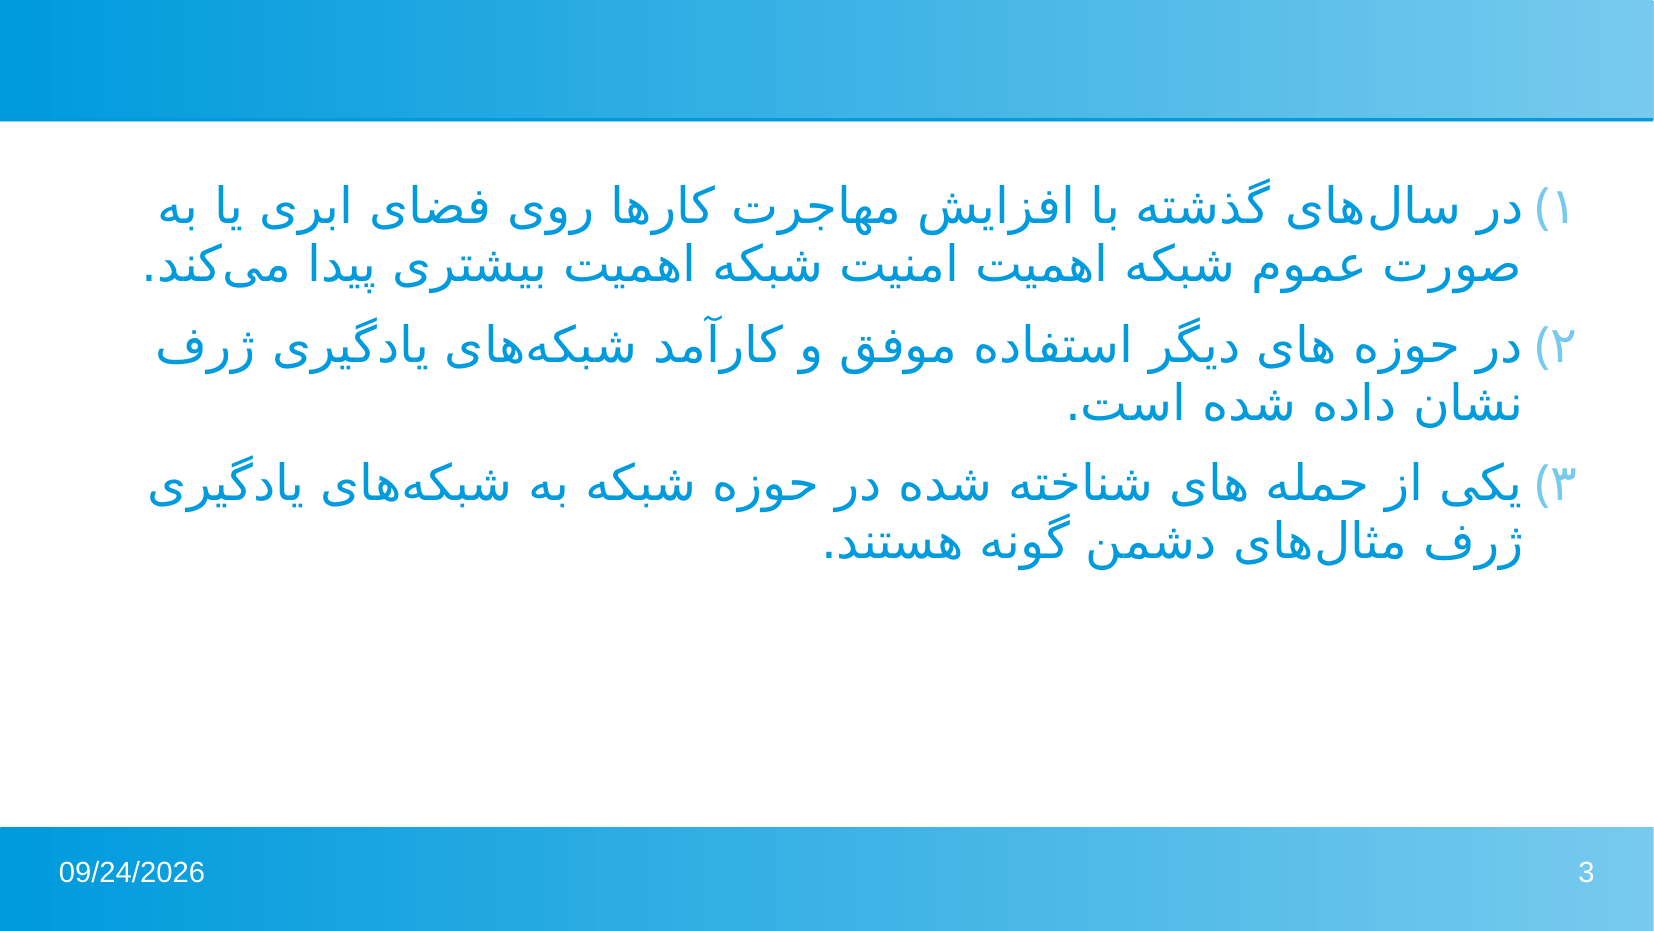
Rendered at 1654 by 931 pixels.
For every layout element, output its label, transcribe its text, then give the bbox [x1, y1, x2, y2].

list در سال‌های گذشته با افزایش مهاجرت کارها روی فضای ابری یا به صورت عموم شبکه اهمیت امنیت شبکه اهمیت بیشتری پیدا می‌کند. در حوزه های دیگر استفاده موفق و کارآمد شبکه‌های یادگیری ژرف نشان داده شده است. یکی از حمله های شناخته شده در حوزه شبکه به شبکه‌های یادگیری ژرف مثال‌های دشمن گونه هستند. [59, 177, 1595, 768]
